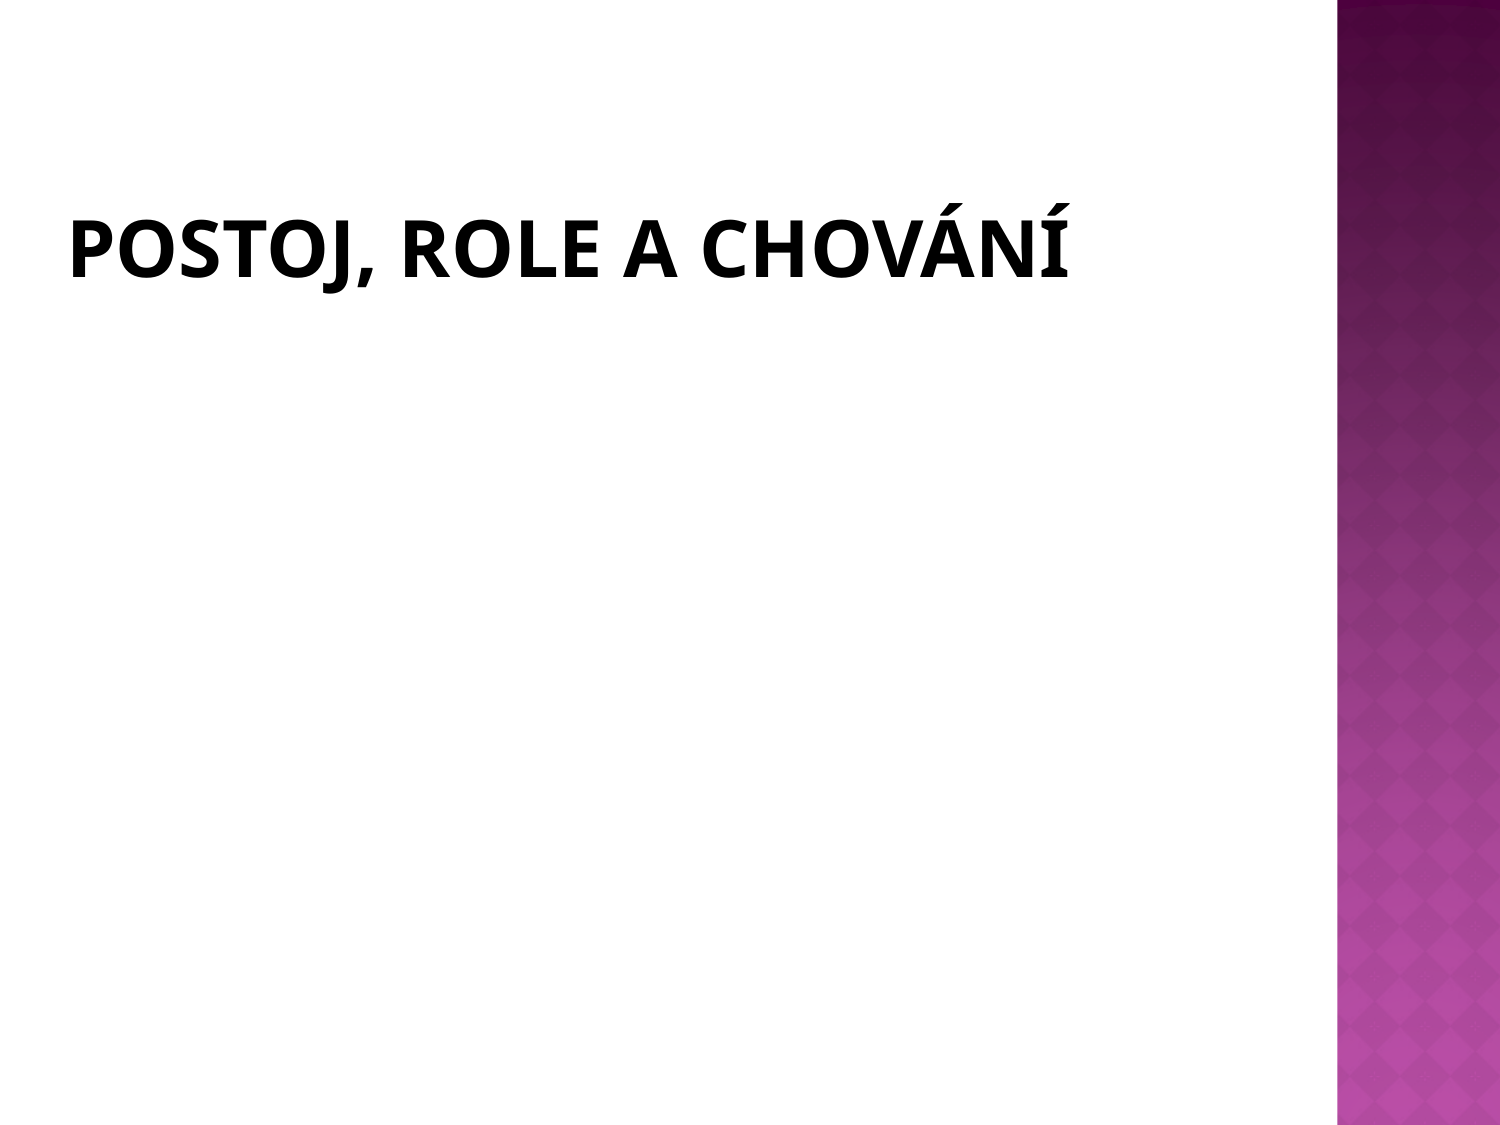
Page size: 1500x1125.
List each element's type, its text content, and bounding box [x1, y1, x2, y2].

title Postoj, role a chování [58, 105, 1409, 293]
